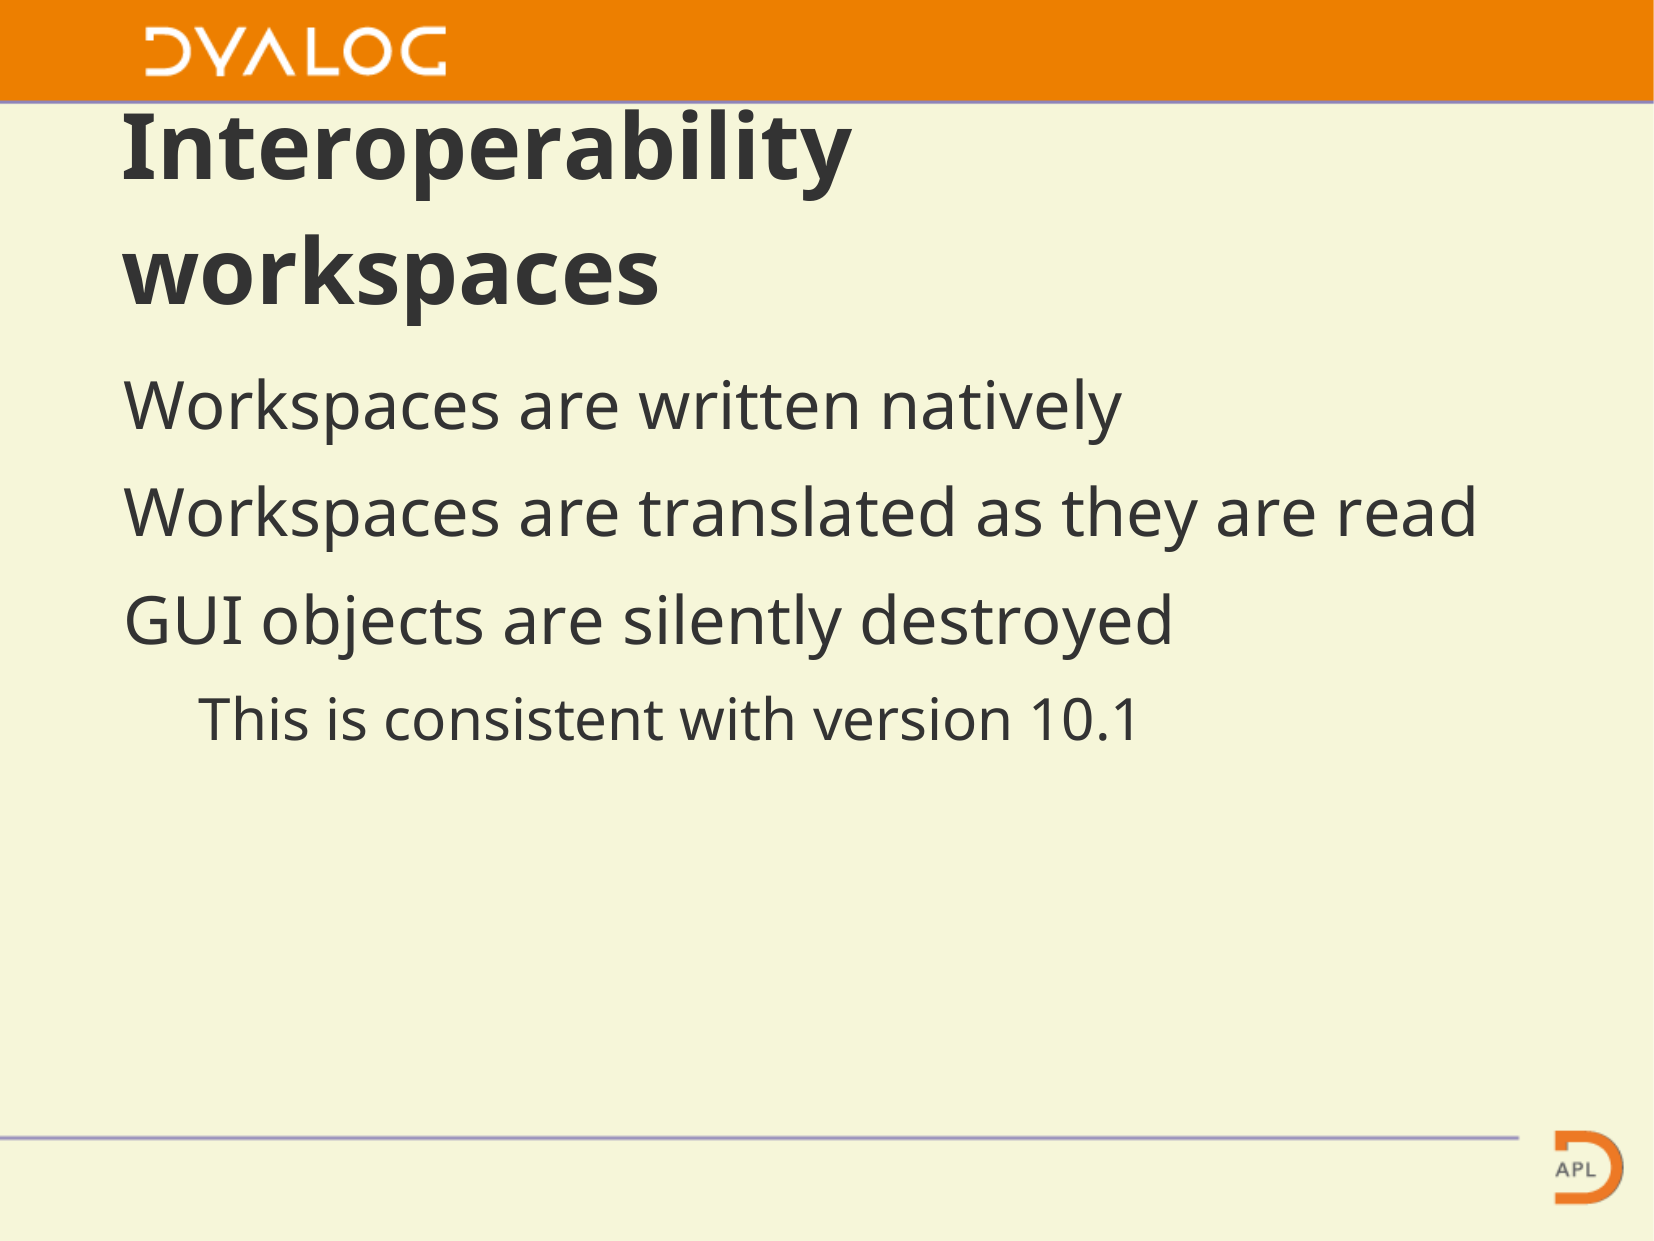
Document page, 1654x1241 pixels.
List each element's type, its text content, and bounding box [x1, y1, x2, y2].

list Workspaces are written natively Workspaces are translated as they are read GUI objects are silently destroyed This is consistent with version 10.1 [124, 358, 1530, 1103]
title Interoperability workspaces [121, 95, 1534, 318]
picture [0, 0, 1654, 1241]
